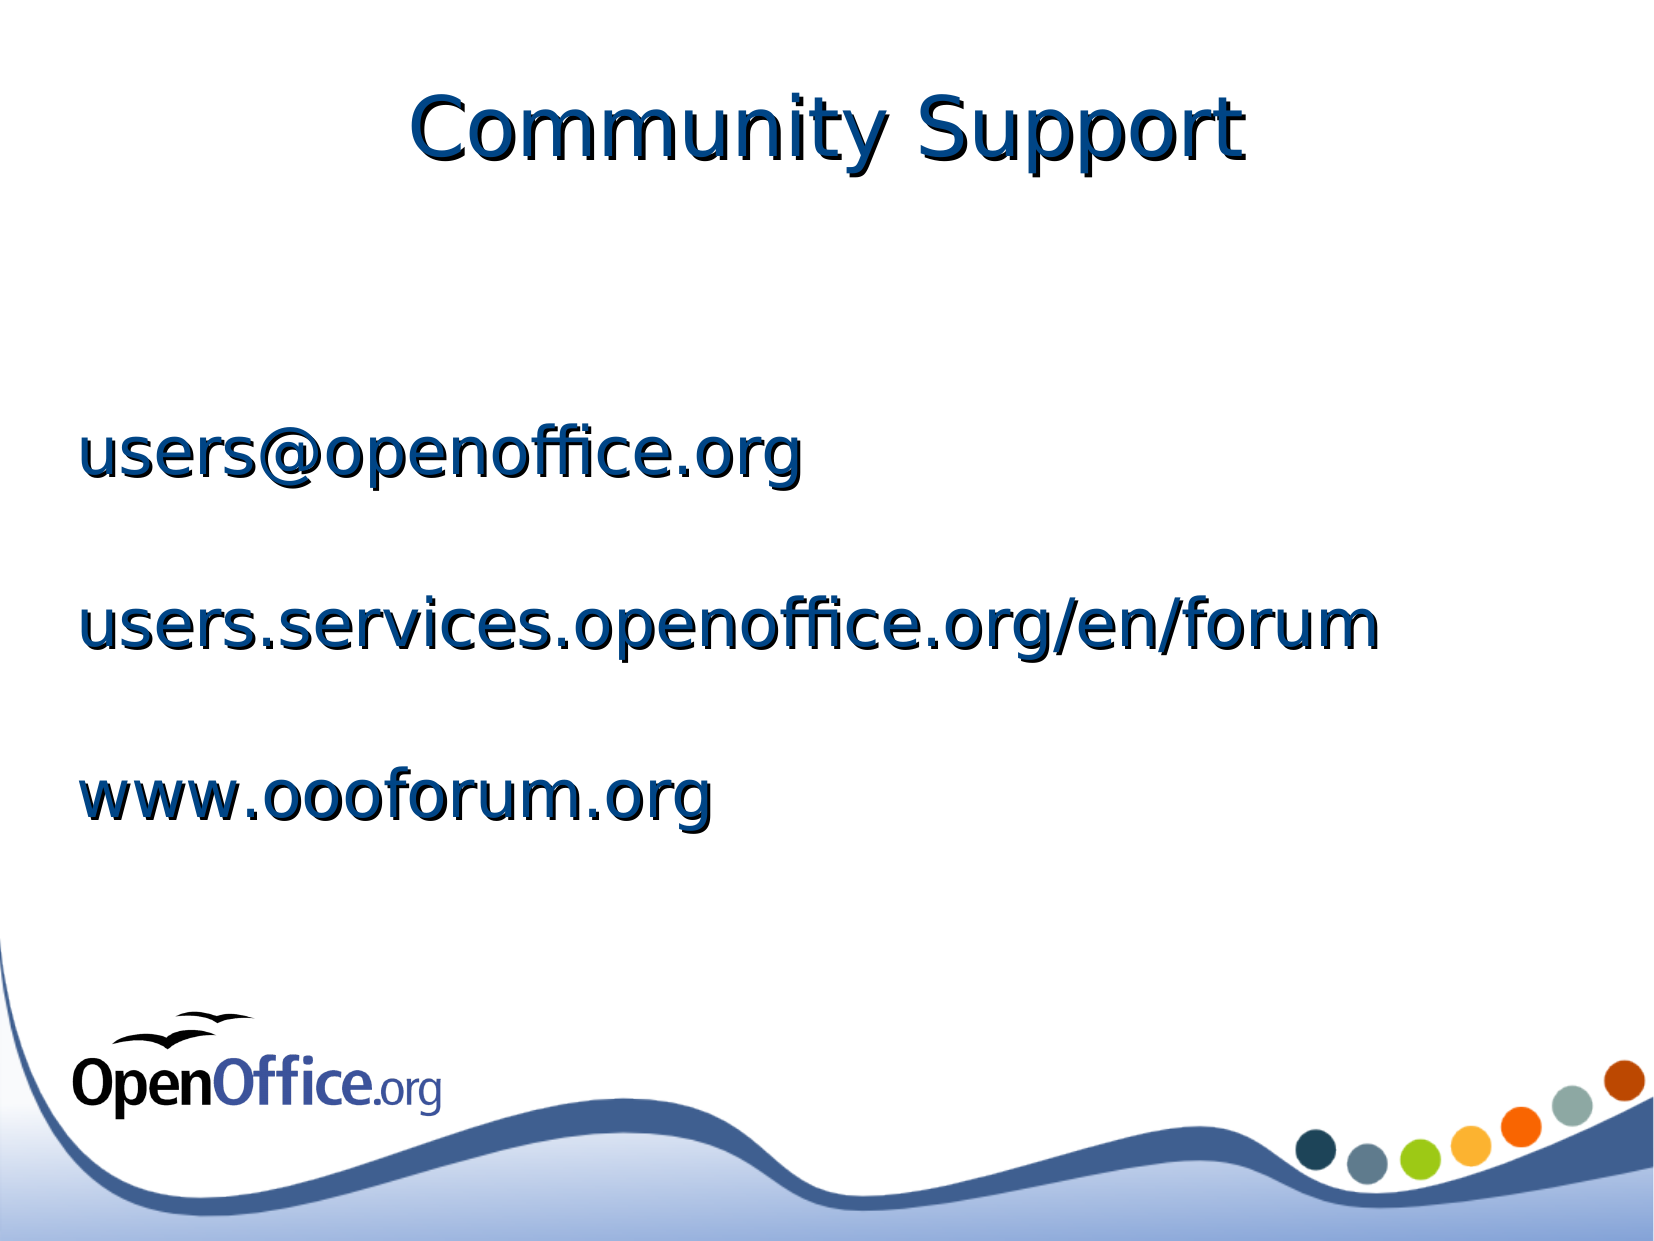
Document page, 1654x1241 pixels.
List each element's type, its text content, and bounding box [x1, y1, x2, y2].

picture [0, 938, 1654, 1241]
list users@openoffice.org users.services.openoffice.org/en/forum www.oooforum.org [59, 413, 1595, 886]
title Community Support [82, 49, 1571, 207]
